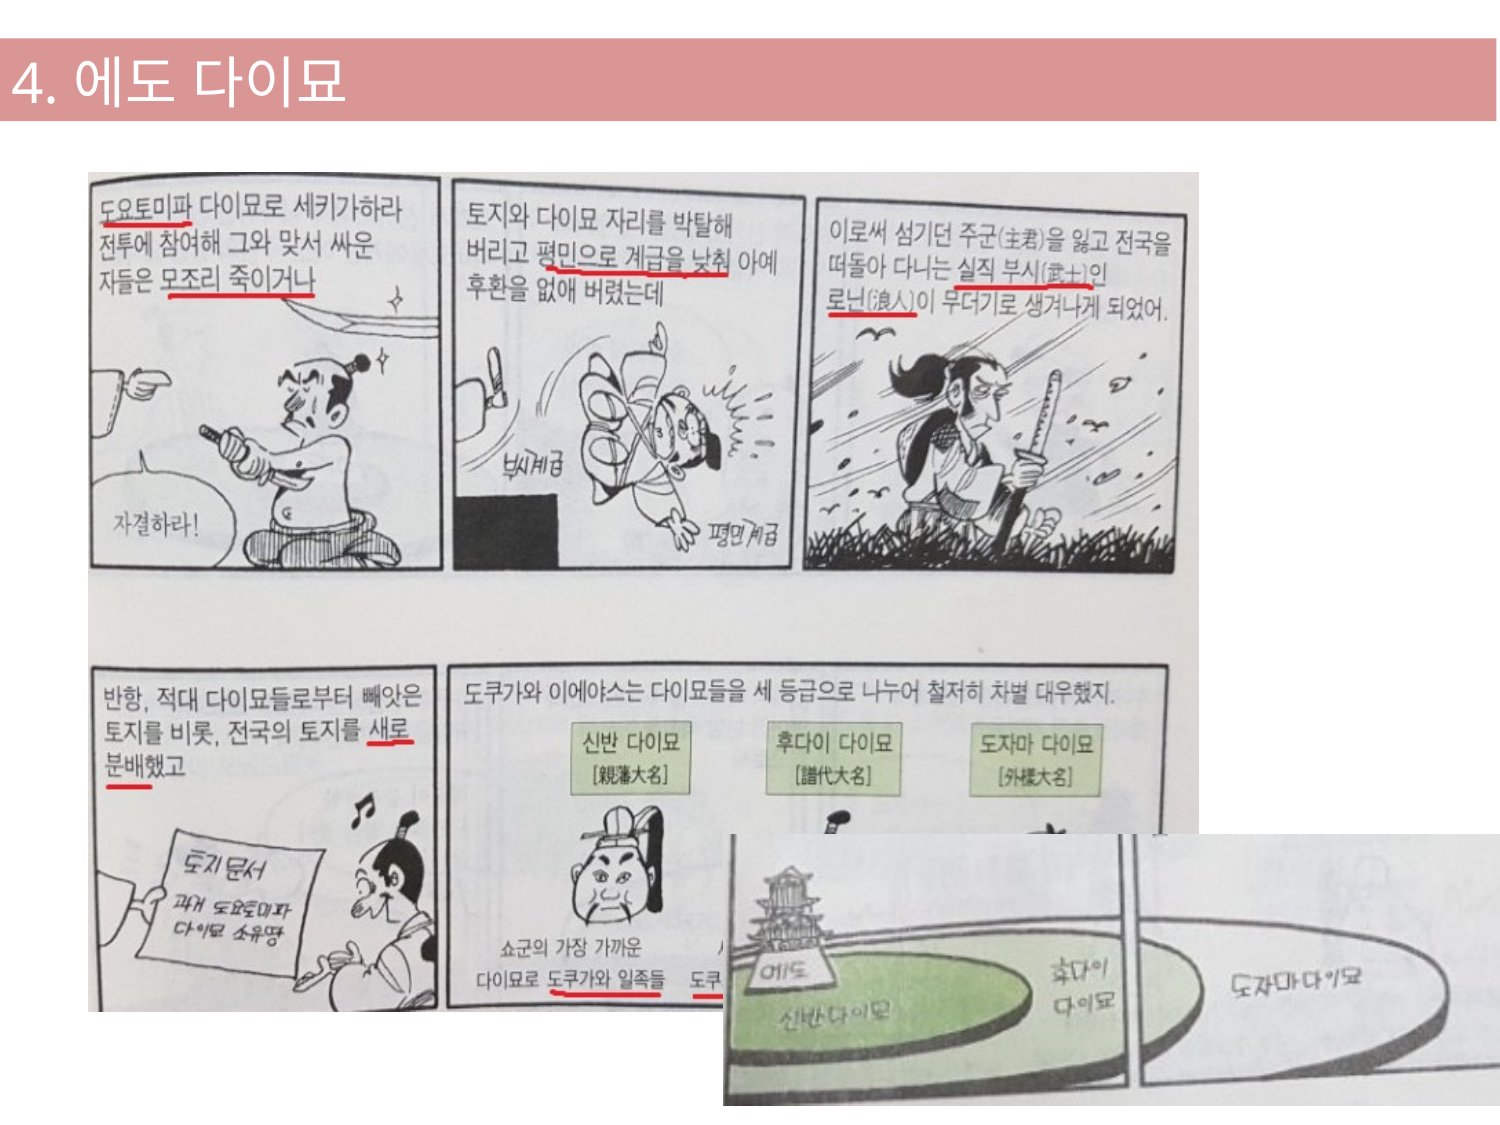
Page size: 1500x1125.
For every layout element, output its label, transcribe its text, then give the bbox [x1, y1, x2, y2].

text_box 4. 에도 다이묘 [0, 38, 1497, 122]
picture [88, 172, 1500, 1106]
